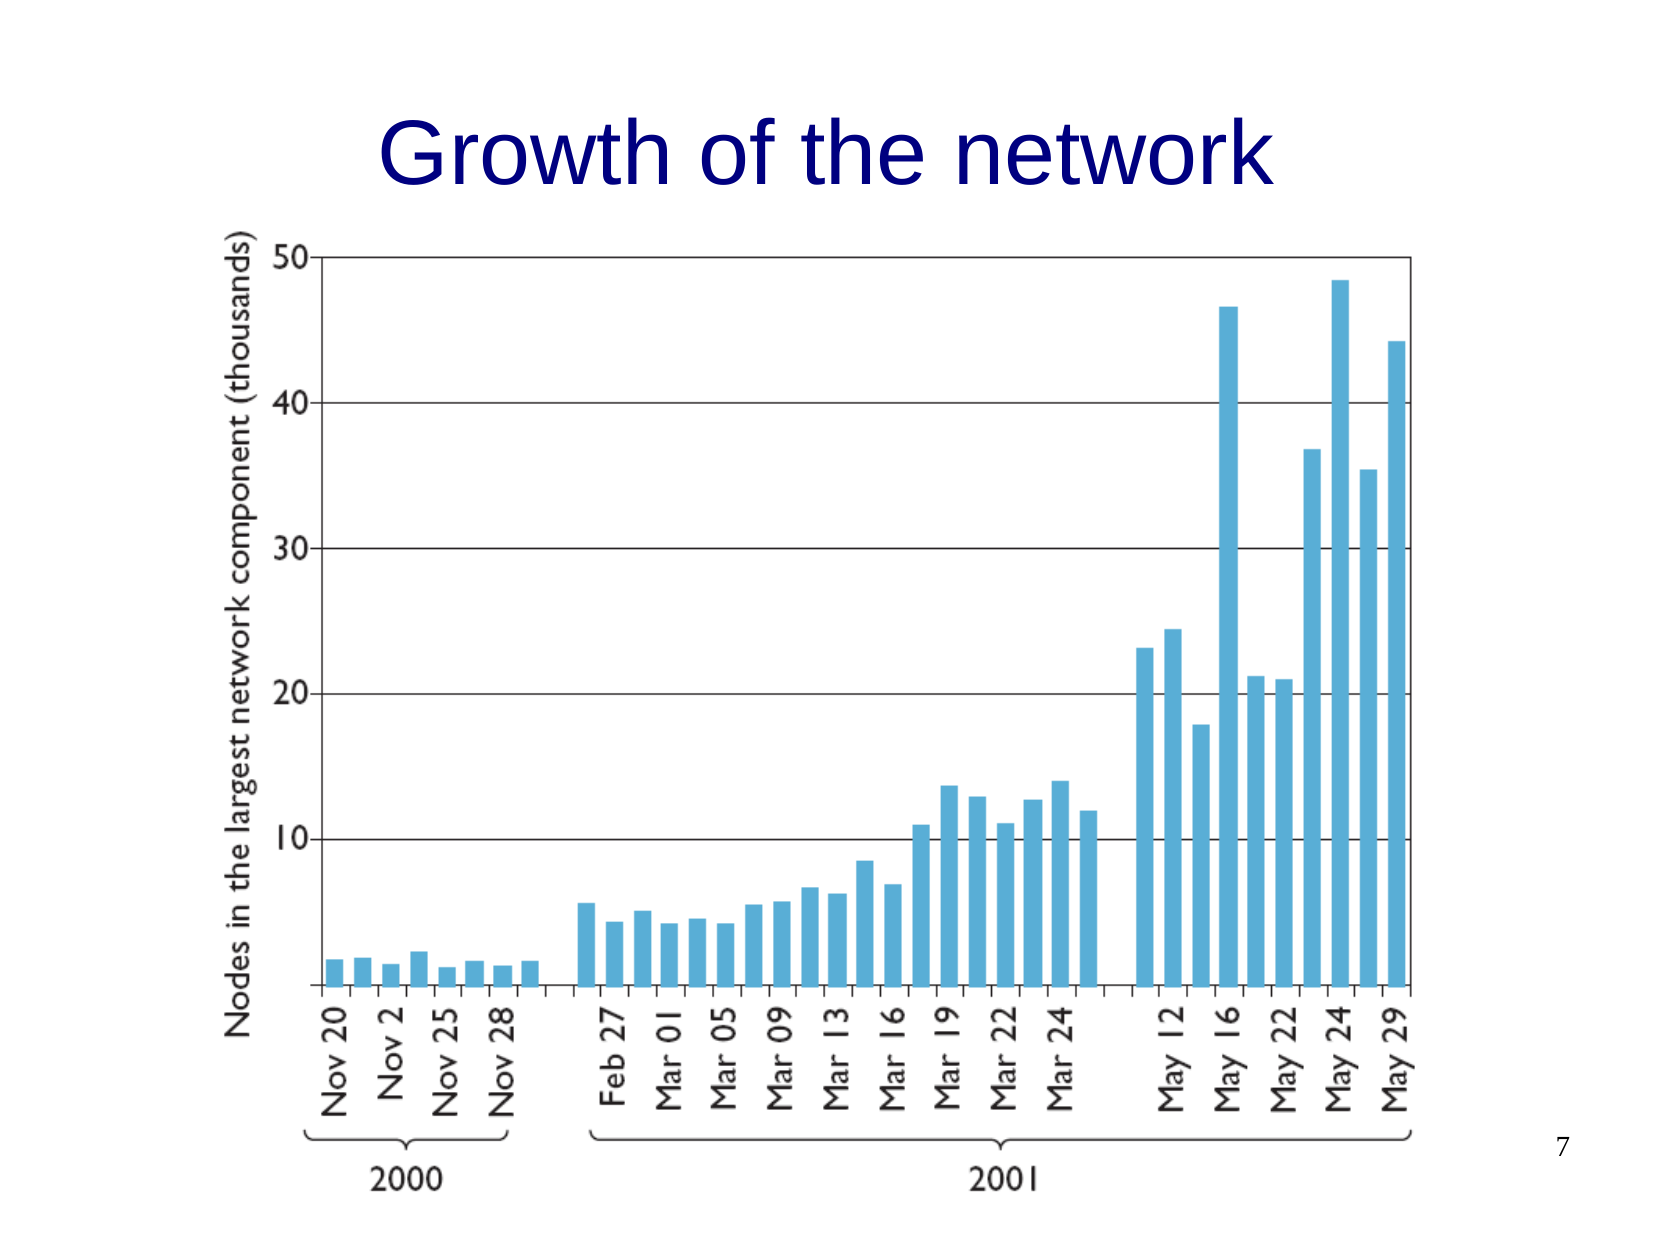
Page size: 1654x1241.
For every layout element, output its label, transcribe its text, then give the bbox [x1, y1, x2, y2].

title Growth of the network [82, 49, 1571, 257]
picture [187, 224, 1429, 1210]
